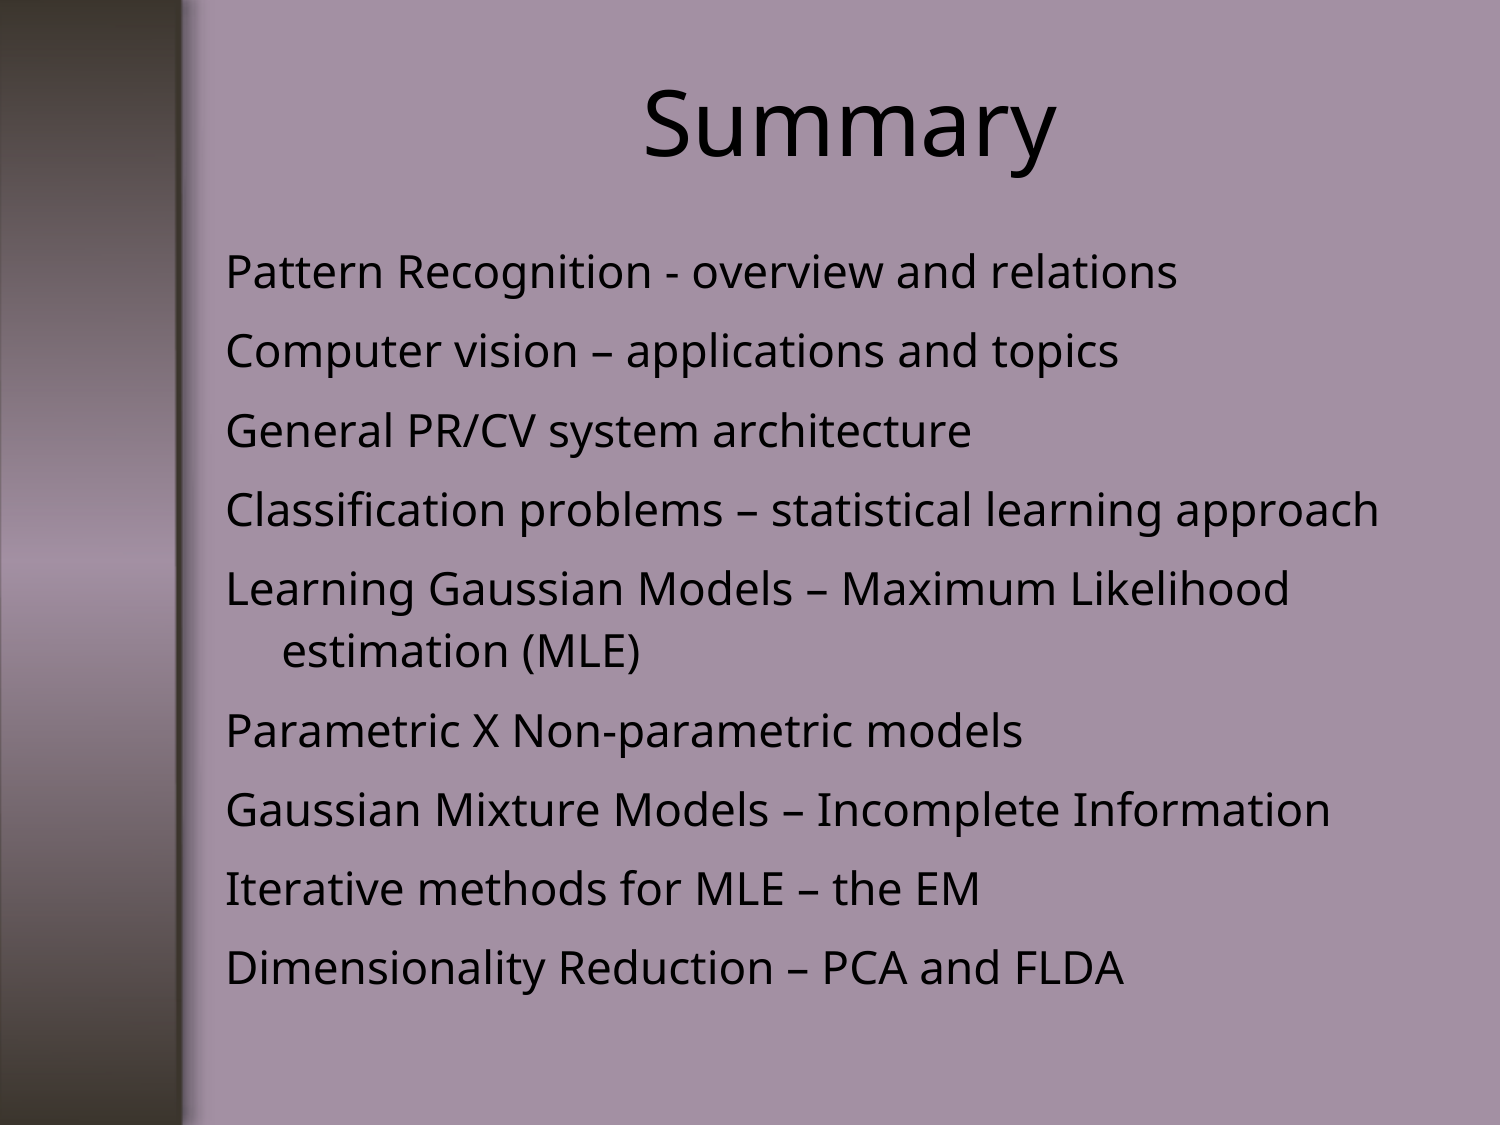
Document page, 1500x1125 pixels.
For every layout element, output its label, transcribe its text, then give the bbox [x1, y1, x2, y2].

picture [0, 0, 1500, 1125]
list Pattern Recognition - overview and relations Computer vision – applications and topics General PR/CV system architecture Classification problems – statistical learning approach Learning Gaussian Models – Maximum Likelihood estimation (MLE) Parametric X Non-parametric models Gaussian Mixture Models – Incomplete Information Iterative methods for MLE – the EM Dimensionality Reduction – PCA and FLDA [224, 239, 1463, 965]
title Summary [237, 27, 1463, 215]
